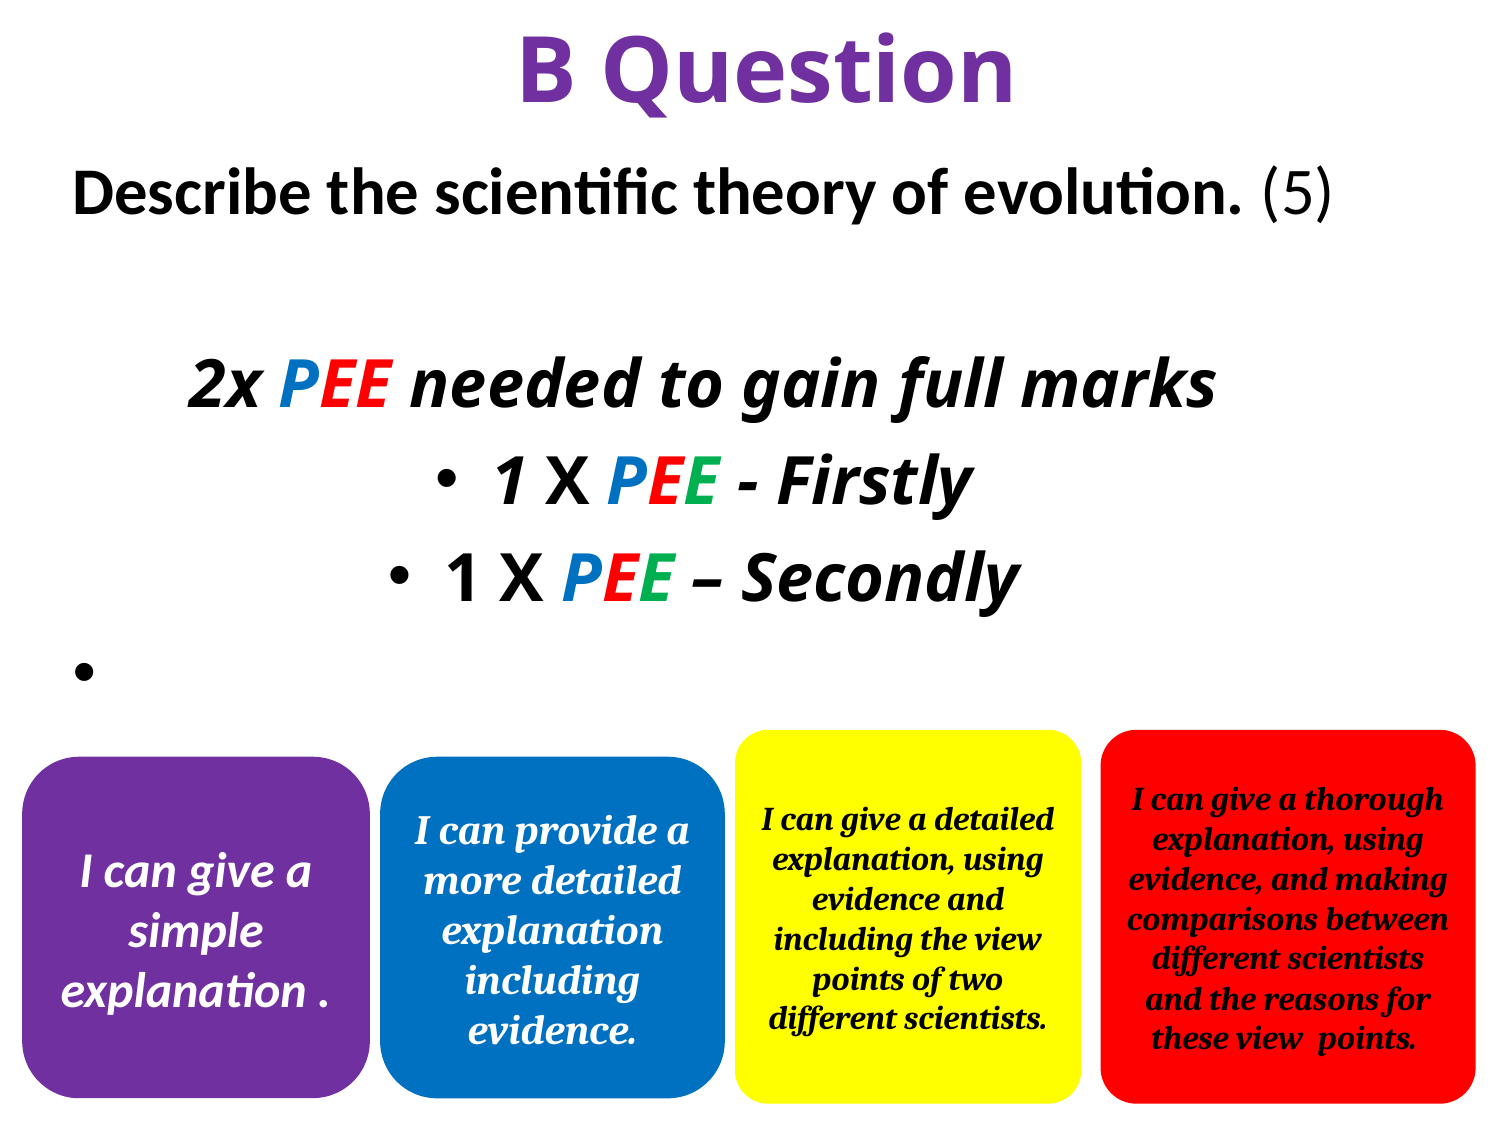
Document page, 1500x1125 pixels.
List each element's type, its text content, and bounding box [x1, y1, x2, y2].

title B Question [91, 0, 1442, 139]
list Describe the scientific theory of evolution. (5) 2x PEE needed to gain full marks 1 X PEE - Firstly 1 X PEE – Secondly [57, 139, 1476, 883]
text_box I can provide a more detailed explanation including evidence. [380, 756, 725, 1099]
text_box I can give a thorough explanation, using evidence, and making comparisons between different scientists and the reasons for these view points. [1100, 729, 1476, 1104]
text_box I can give a detailed explanation, using evidence and including the view points of two different scientists. [735, 729, 1082, 1104]
text_box I can give a simple explanation . [22, 756, 370, 1099]
